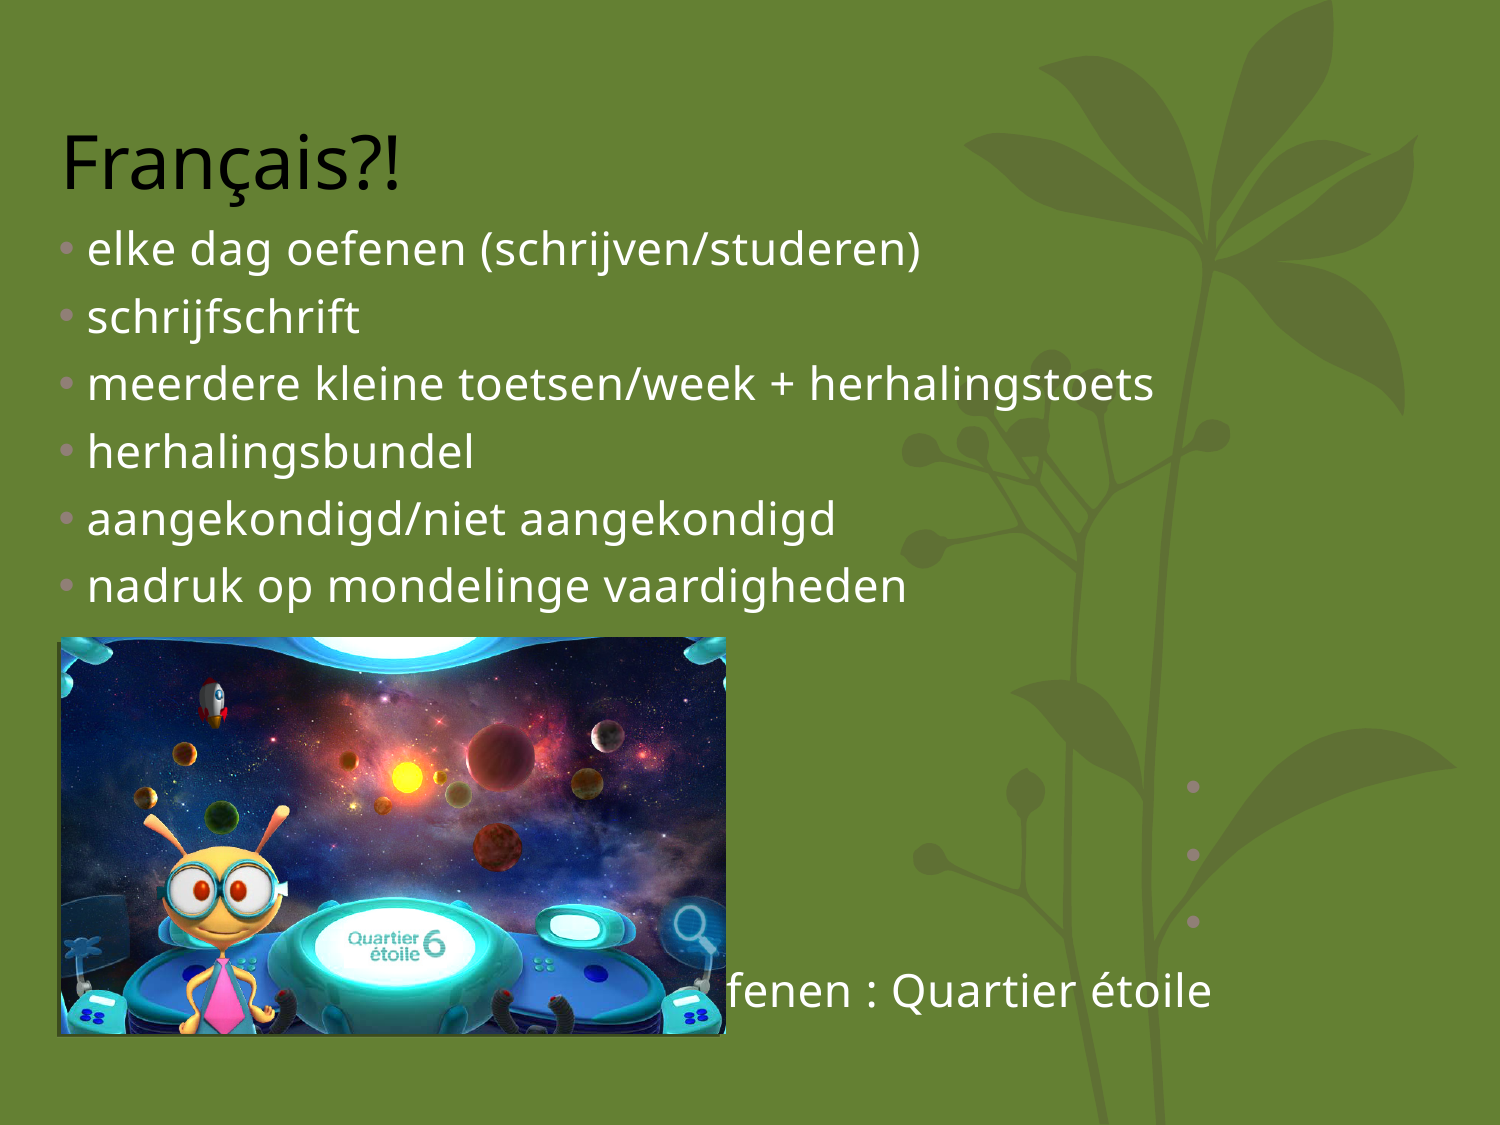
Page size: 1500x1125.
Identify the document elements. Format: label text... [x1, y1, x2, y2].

picture [61, 637, 726, 1034]
list elke dag oefenen (schrijven/studeren) schrijfschrift meerdere kleine toetsen/week + herhalingstoets herhalingsbundel aangekondigd/niet aangekondigd nadruk op mondelinge vaardigheden Online oefenen : Quartier étoile [43, 212, 1426, 1034]
title Français?! [45, 37, 1455, 213]
